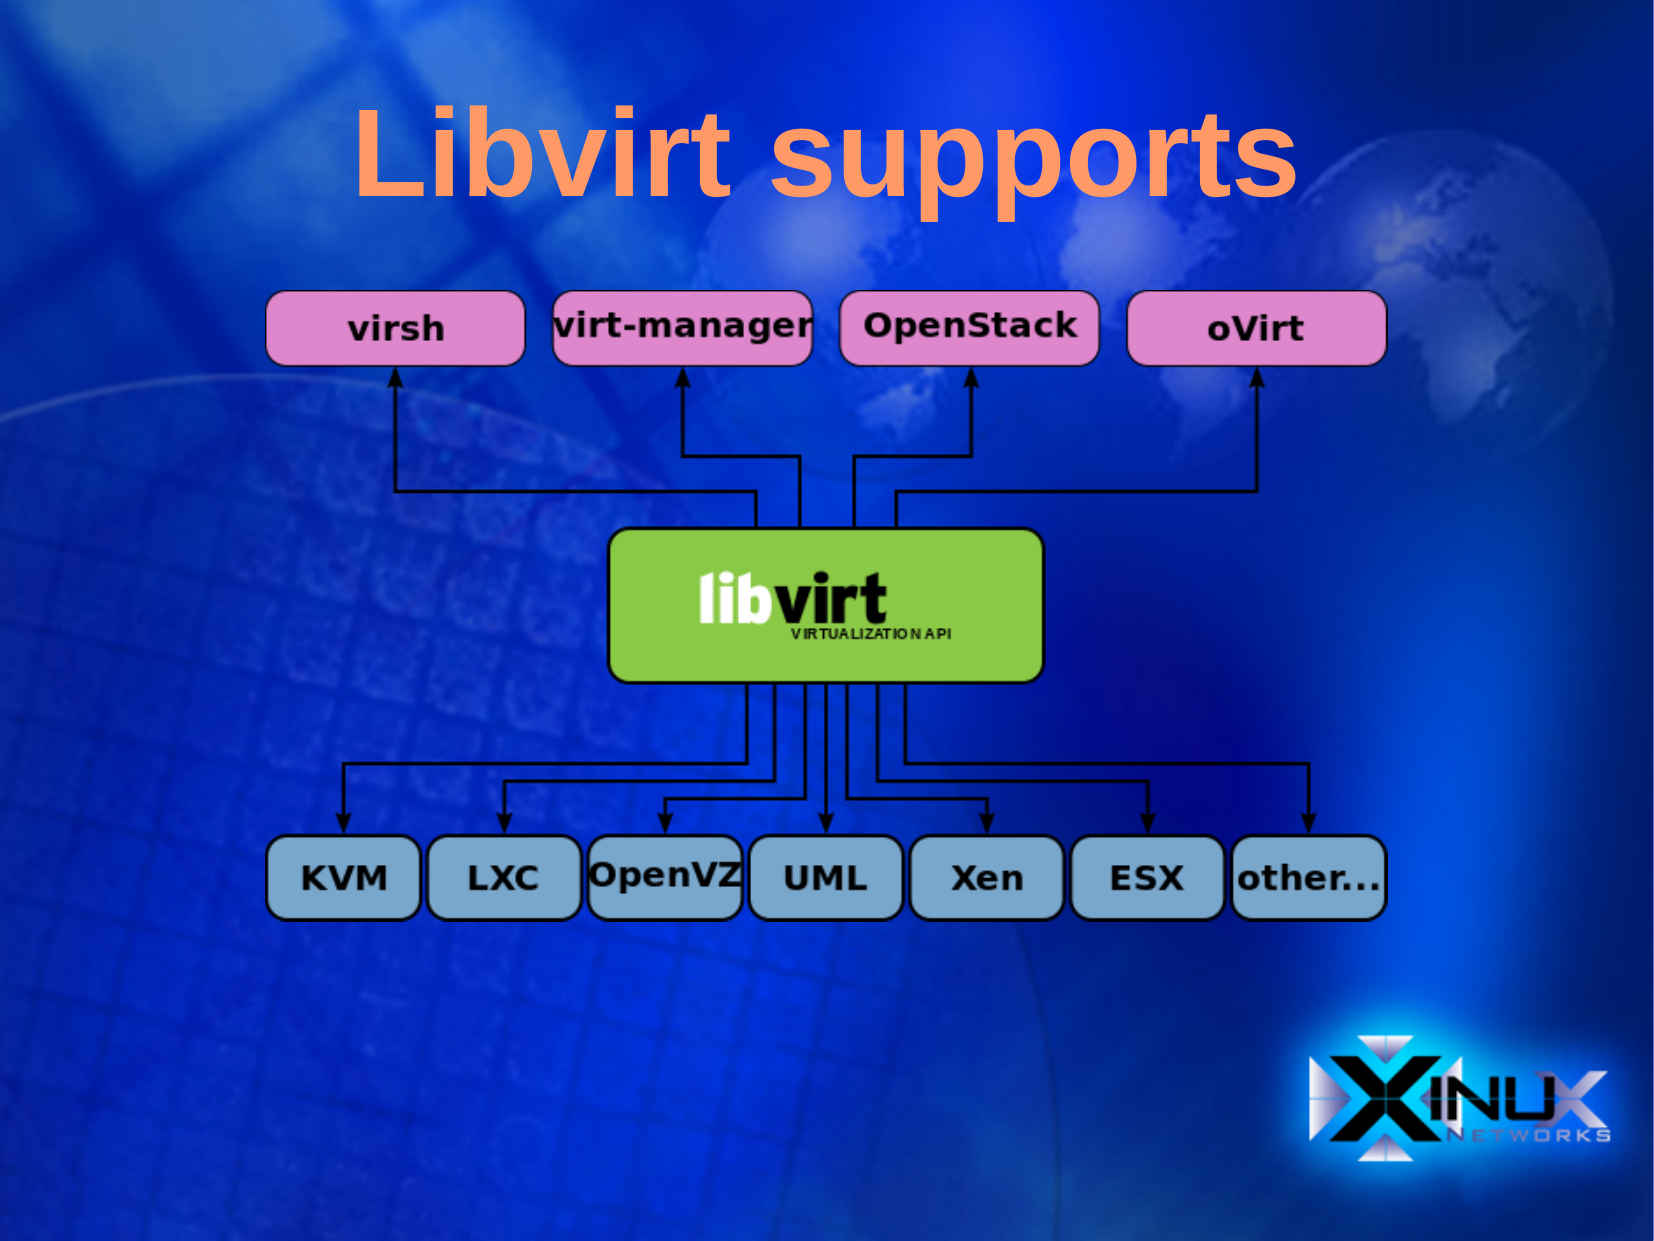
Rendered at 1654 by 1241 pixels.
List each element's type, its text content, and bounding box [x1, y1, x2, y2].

picture [0, 0, 1654, 1241]
title Libvirt supports [82, 0, 1571, 314]
